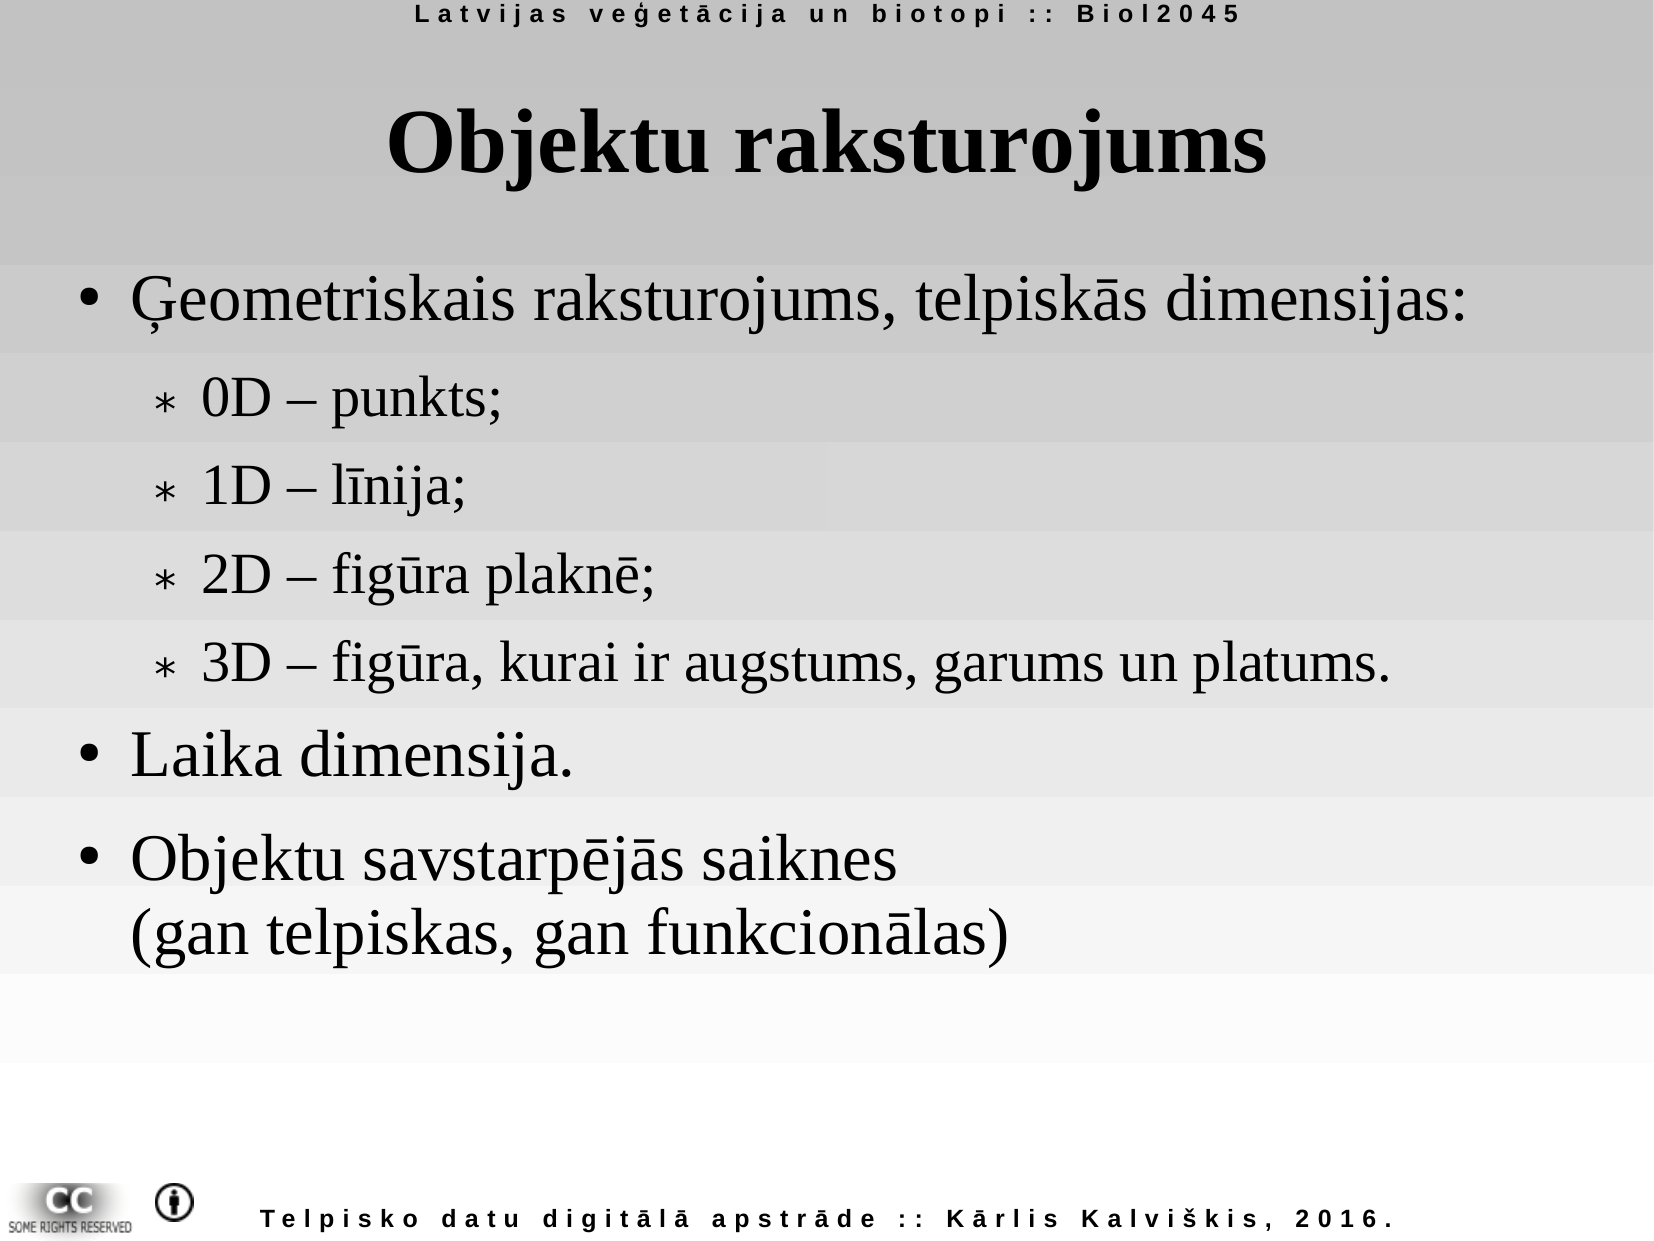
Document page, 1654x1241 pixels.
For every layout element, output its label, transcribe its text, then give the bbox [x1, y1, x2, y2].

picture [0, 0, 1654, 1241]
title Objektu raksturojums [59, 37, 1596, 246]
list Ģeometriskais raksturojums, telpiskās dimensijas: 0D – punkts; 1D – līnija; 2D – figūra plaknē; 3D – figūra, kurai ir augstums, garums un platums. Laika dimensija. Objektu savstarpējās saiknes (gan telpiskas, gan funkcionālas) [59, 261, 1596, 1175]
